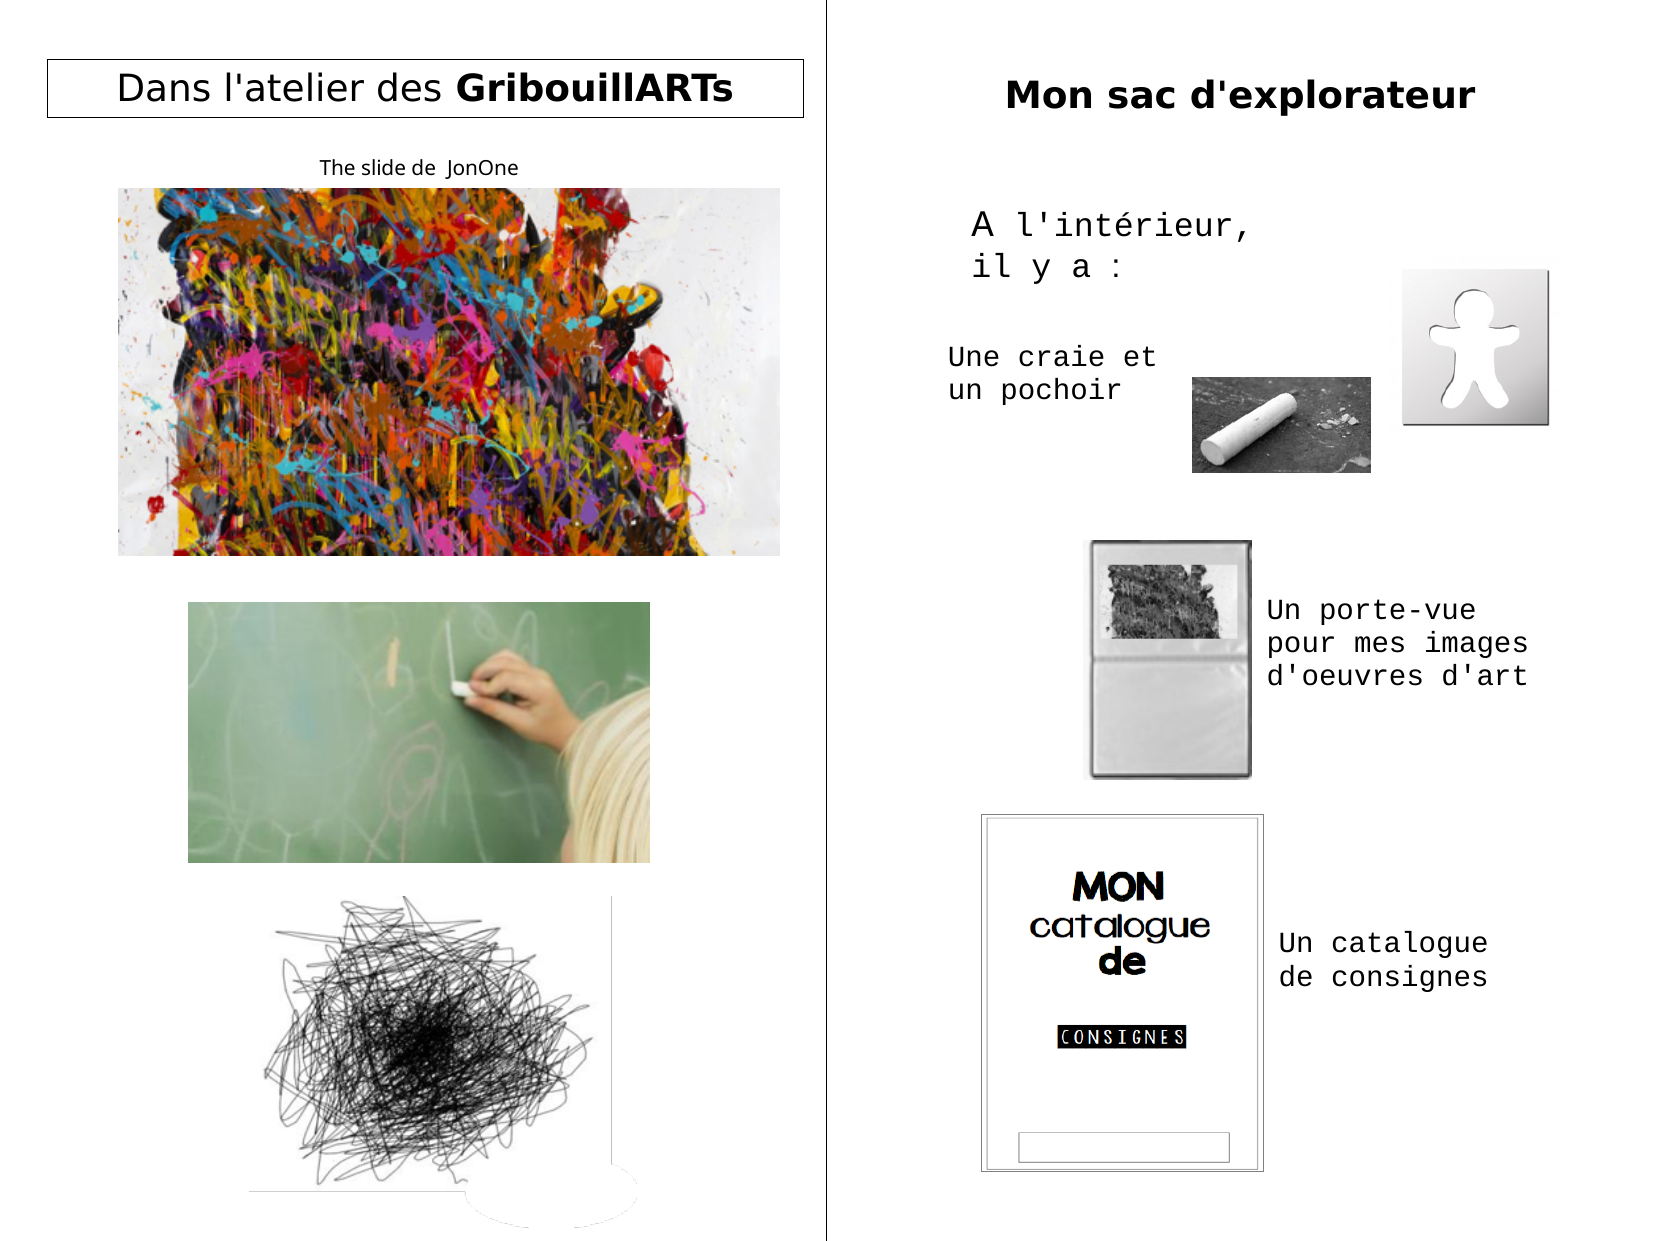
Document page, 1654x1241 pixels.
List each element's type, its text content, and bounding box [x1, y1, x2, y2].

picture [249, 896, 638, 1229]
text_box Mon sac d'explorateur [862, 22, 1619, 166]
picture [981, 814, 1264, 1172]
text_box Un porte-vue pour mes images d'oeuvres d'art [1252, 587, 1548, 733]
text_box Dans l'atelier des GribouillARTs [47, 59, 804, 118]
text_box Un catalogue de consignes [1264, 921, 1536, 1003]
picture [118, 188, 780, 556]
picture [1083, 540, 1252, 780]
picture [1389, 255, 1560, 438]
text_box A l'intérieur, il y a : [956, 197, 1276, 414]
picture [1192, 377, 1371, 473]
text_box Une craie et un pochoir [933, 335, 1182, 449]
text_box The slide de JonOne [200, 145, 638, 189]
picture [188, 602, 650, 863]
